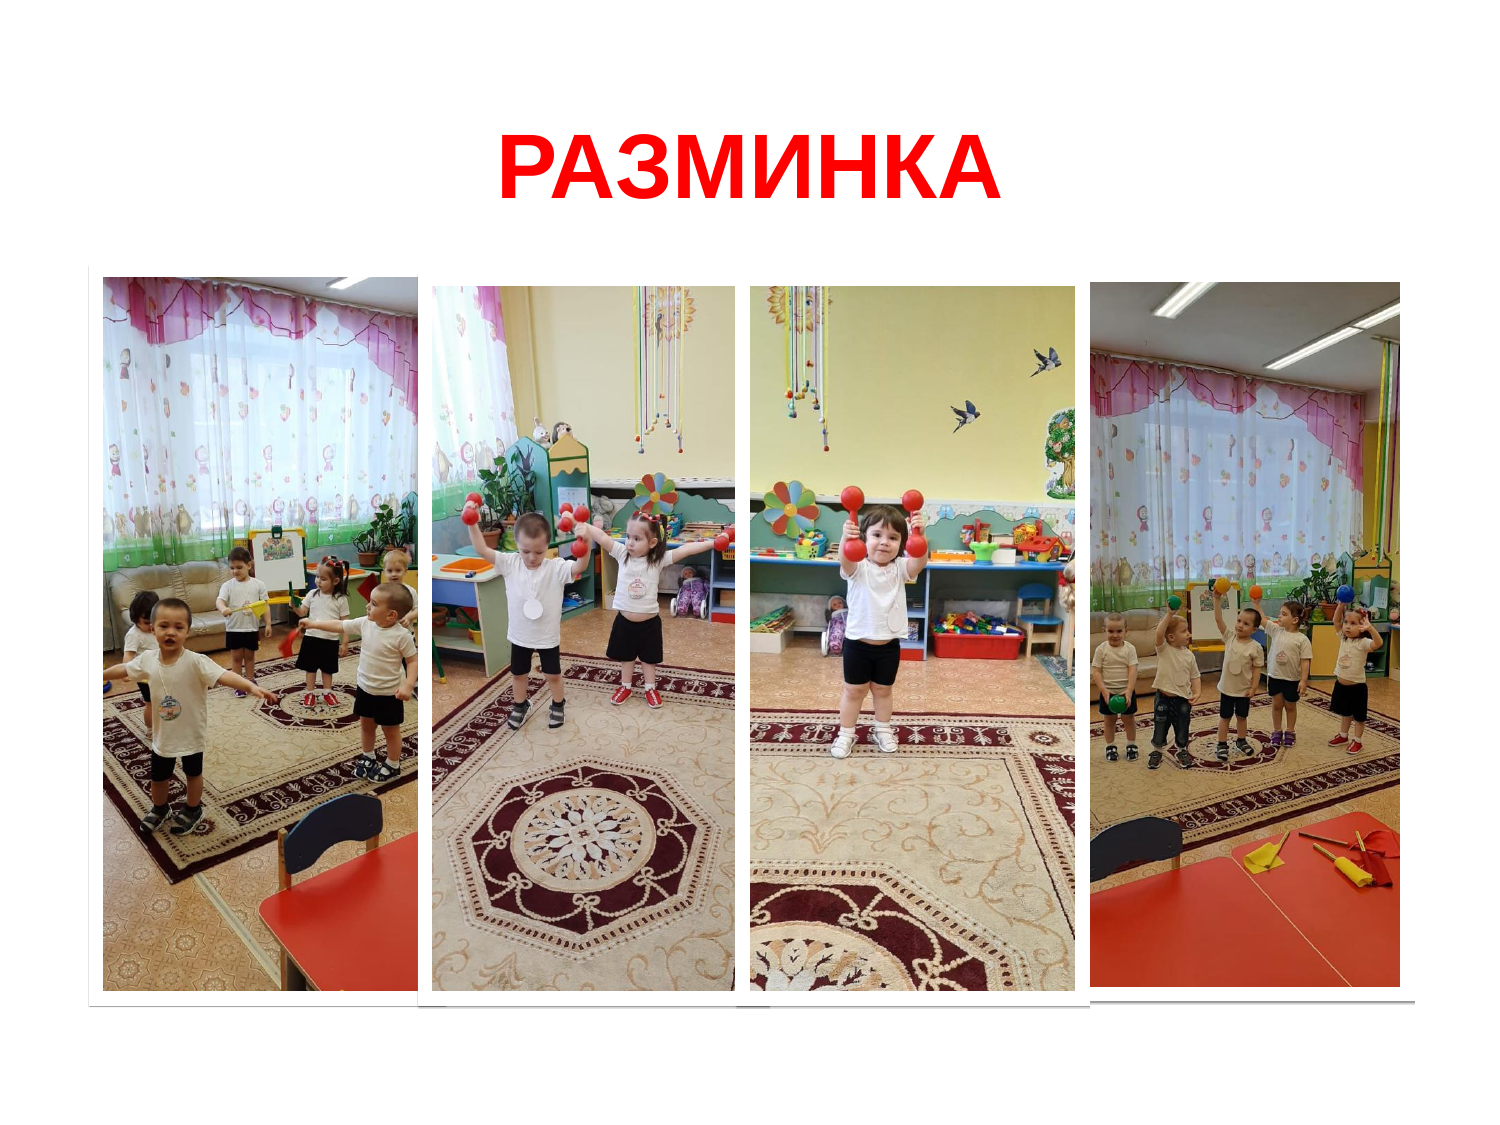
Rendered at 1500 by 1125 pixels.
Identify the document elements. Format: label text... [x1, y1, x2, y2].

picture [750, 285, 1076, 992]
picture [432, 285, 735, 992]
picture [103, 277, 417, 992]
picture [1090, 281, 1401, 987]
title РАЗМИНКА [103, 59, 1397, 271]
